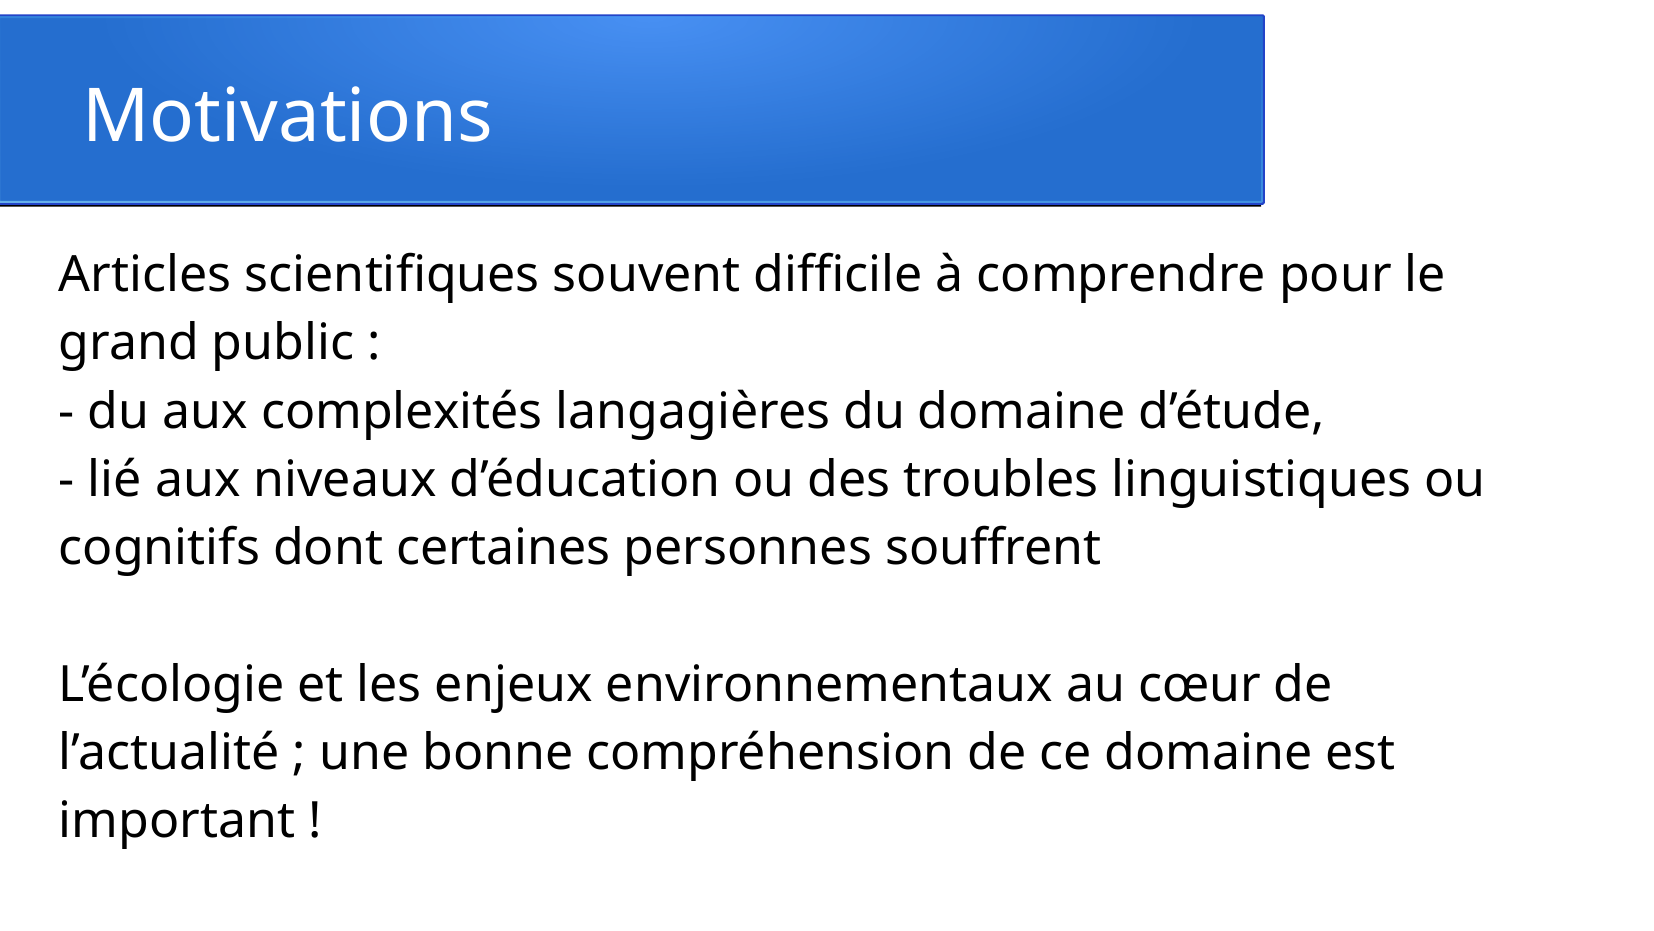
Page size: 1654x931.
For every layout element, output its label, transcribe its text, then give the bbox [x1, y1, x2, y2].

subtitle Articles scientifiques souvent difficile à comprendre pour le grand public : - du aux complexités langagières du domaine d’étude, - lié aux niveaux d’éducation ou des troubles linguistiques ou cognitifs dont certaines personnes souffrent L’écologie et les enjeux environnementaux au cœur de l’actualité ; une bonne compréhension de ce domaine est important ! [59, 275, 1548, 815]
title Motivations [82, 35, 1235, 189]
